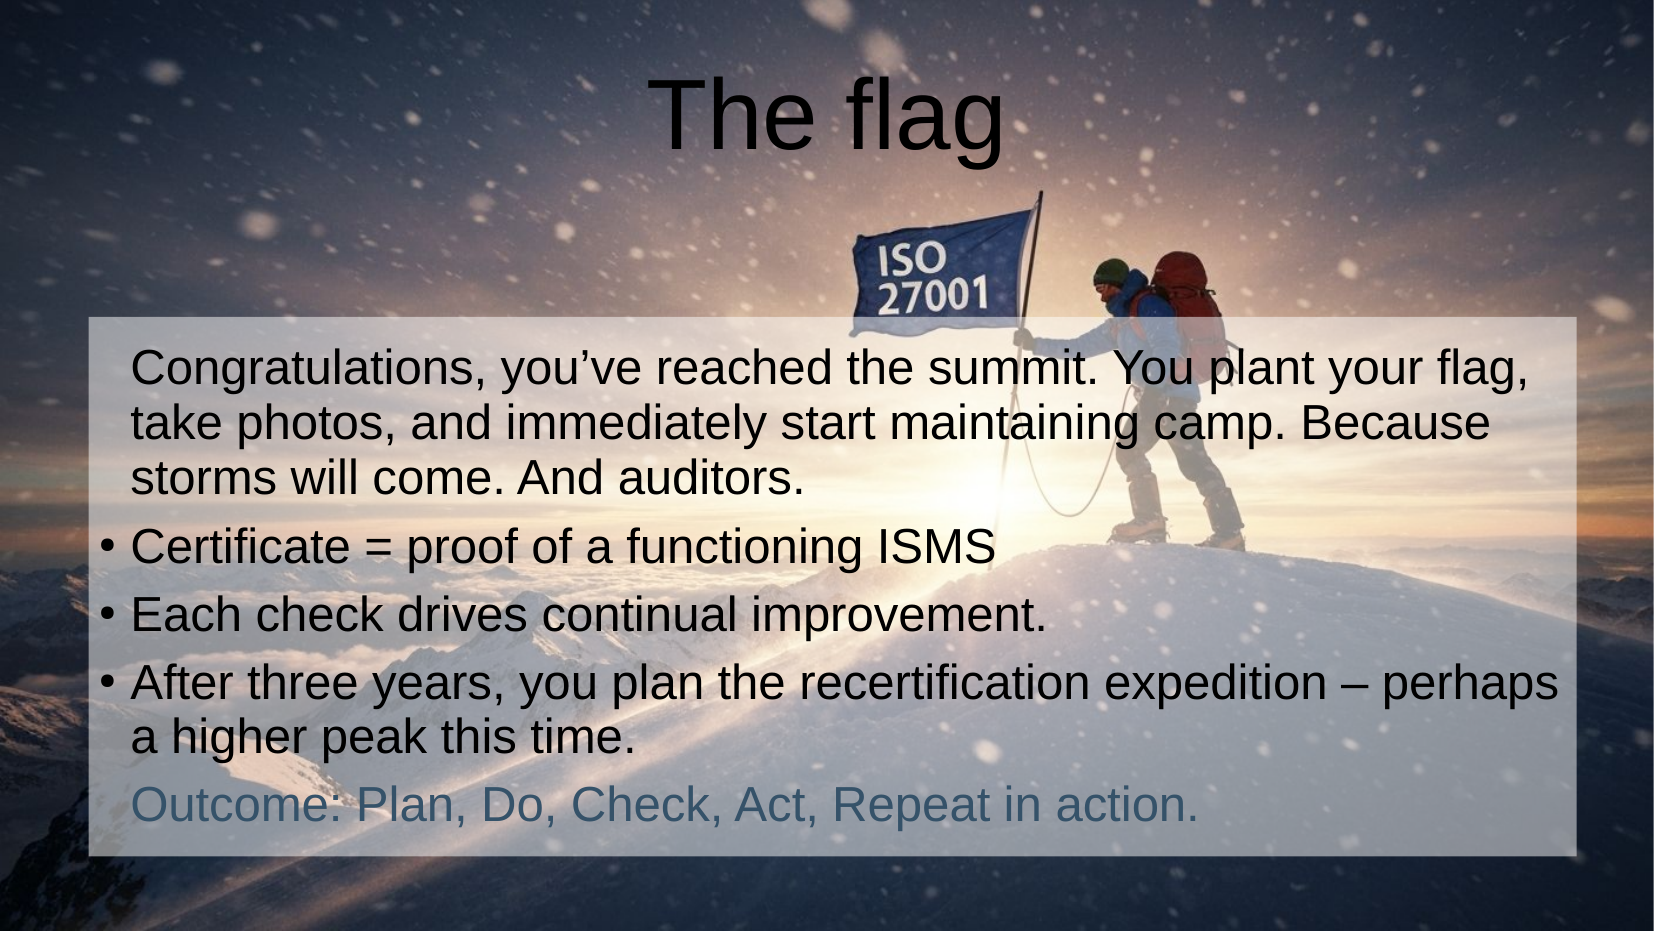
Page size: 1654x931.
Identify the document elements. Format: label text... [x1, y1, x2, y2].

list Congratulations, you’ve reached the summit. You plant your flag, take photos, and immediately start maintaining camp. Because storms will come. And auditors. Certificate = proof of a functioning ISMS Each check drives continual improvement. After three years, you plan the recertification expedition – perhaps a higher peak this time. Outcome: Plan, Do, Check, Act, Repeat in action. [88, 316, 1577, 857]
title The flag [82, 37, 1571, 193]
picture [0, 0, 1654, 931]
